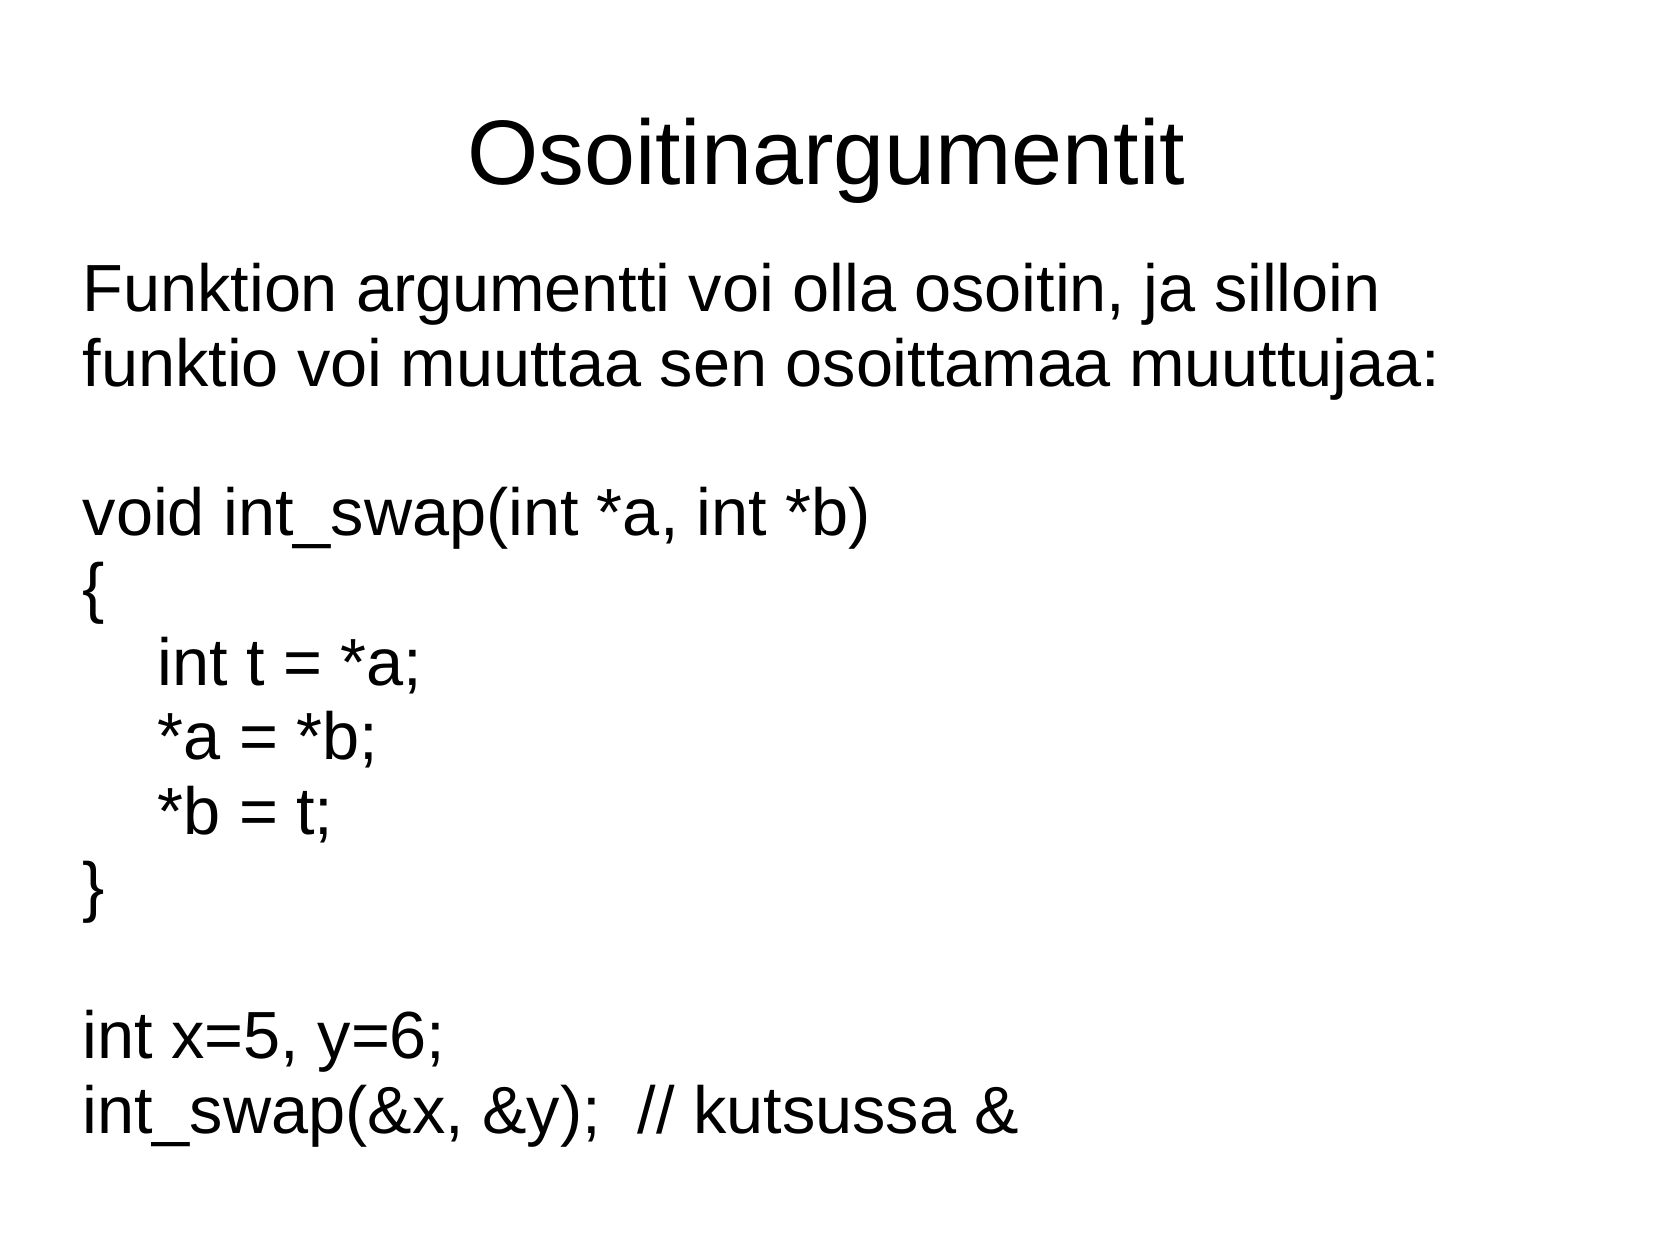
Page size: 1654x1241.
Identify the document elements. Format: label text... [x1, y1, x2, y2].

subtitle Funktion argumentti voi olla osoitin, ja silloin funktio voi muuttaa sen osoittamaa muuttujaa: void int_swap(int *a, int *b) { int t = *a; *a = *b; *b = t; } int x=5, y=6; int_swap(&x, &y); // kutsussa & [82, 250, 1571, 1149]
title Osoitinargumentit [82, 56, 1571, 250]
